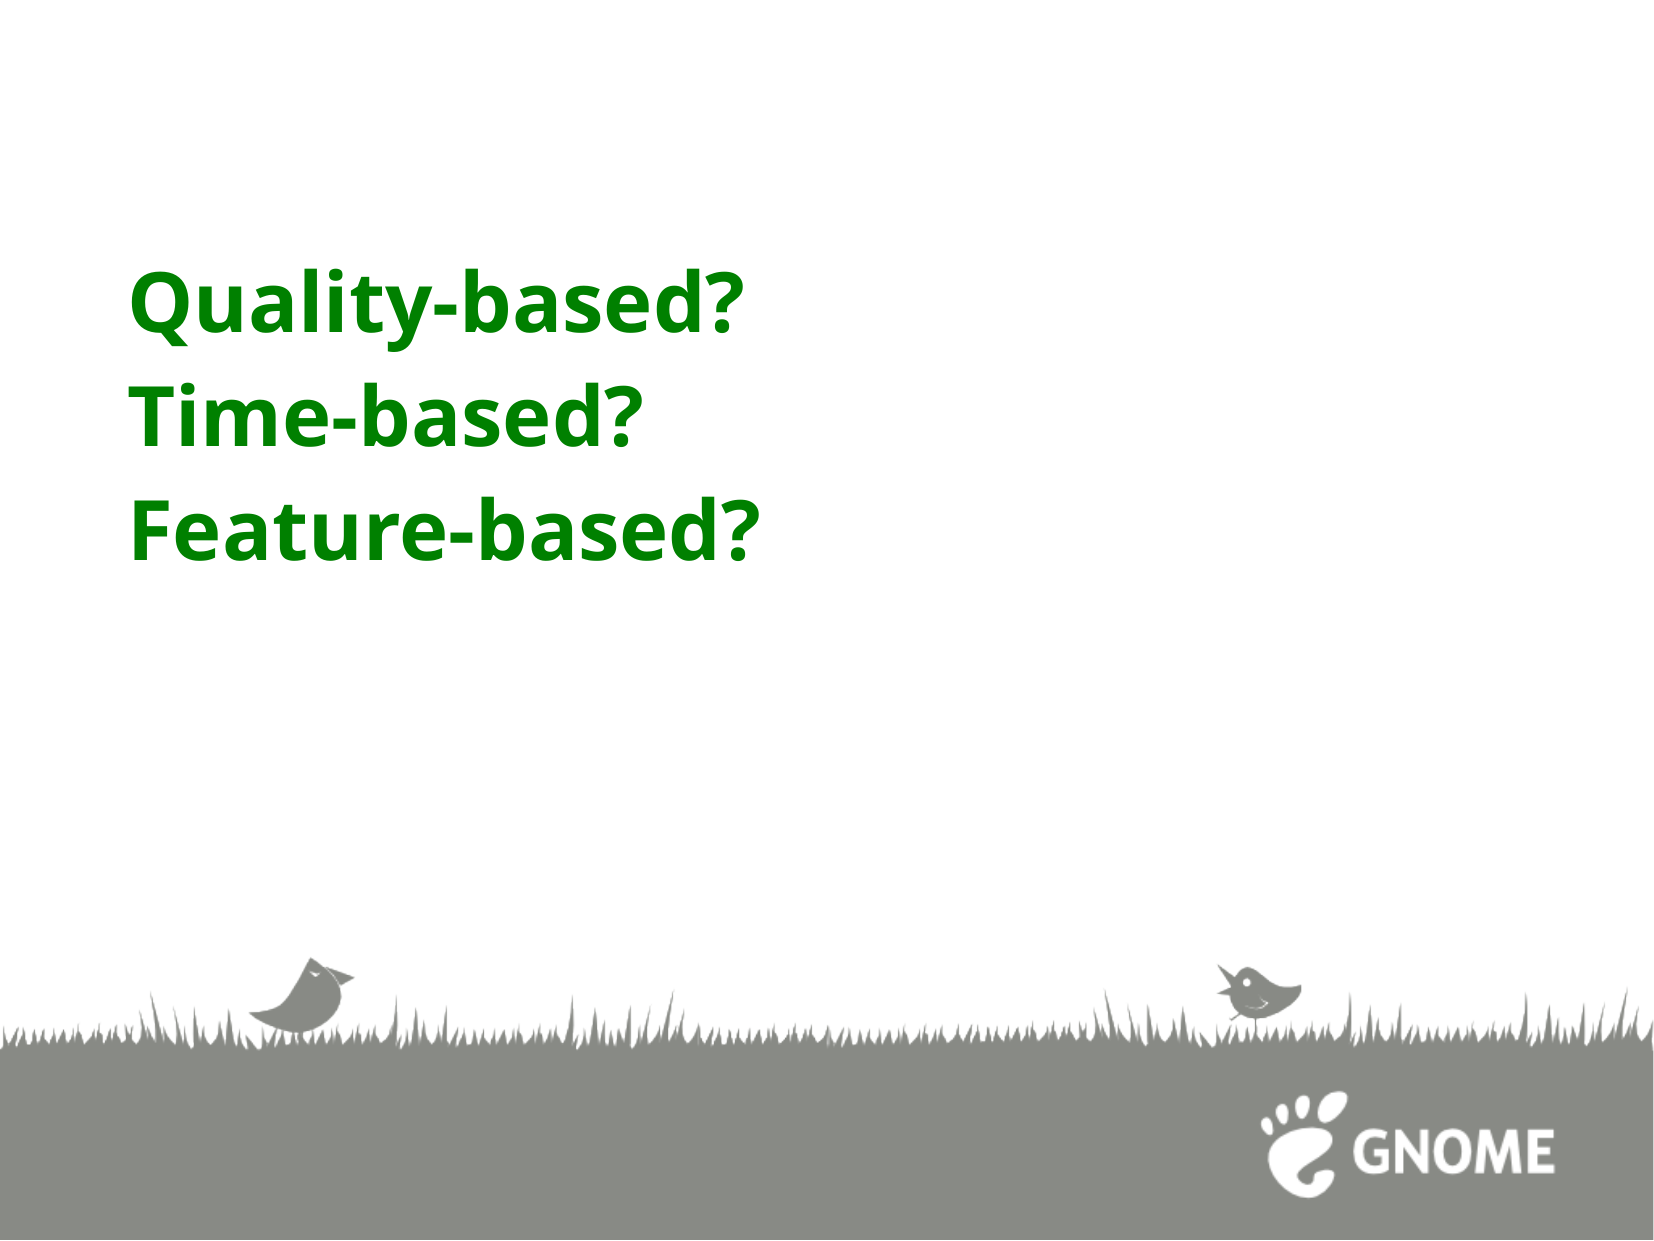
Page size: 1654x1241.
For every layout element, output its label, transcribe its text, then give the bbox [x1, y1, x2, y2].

picture [0, 0, 1654, 1241]
text_box Quality-based? Time-based? Feature-based? [112, 236, 1426, 543]
